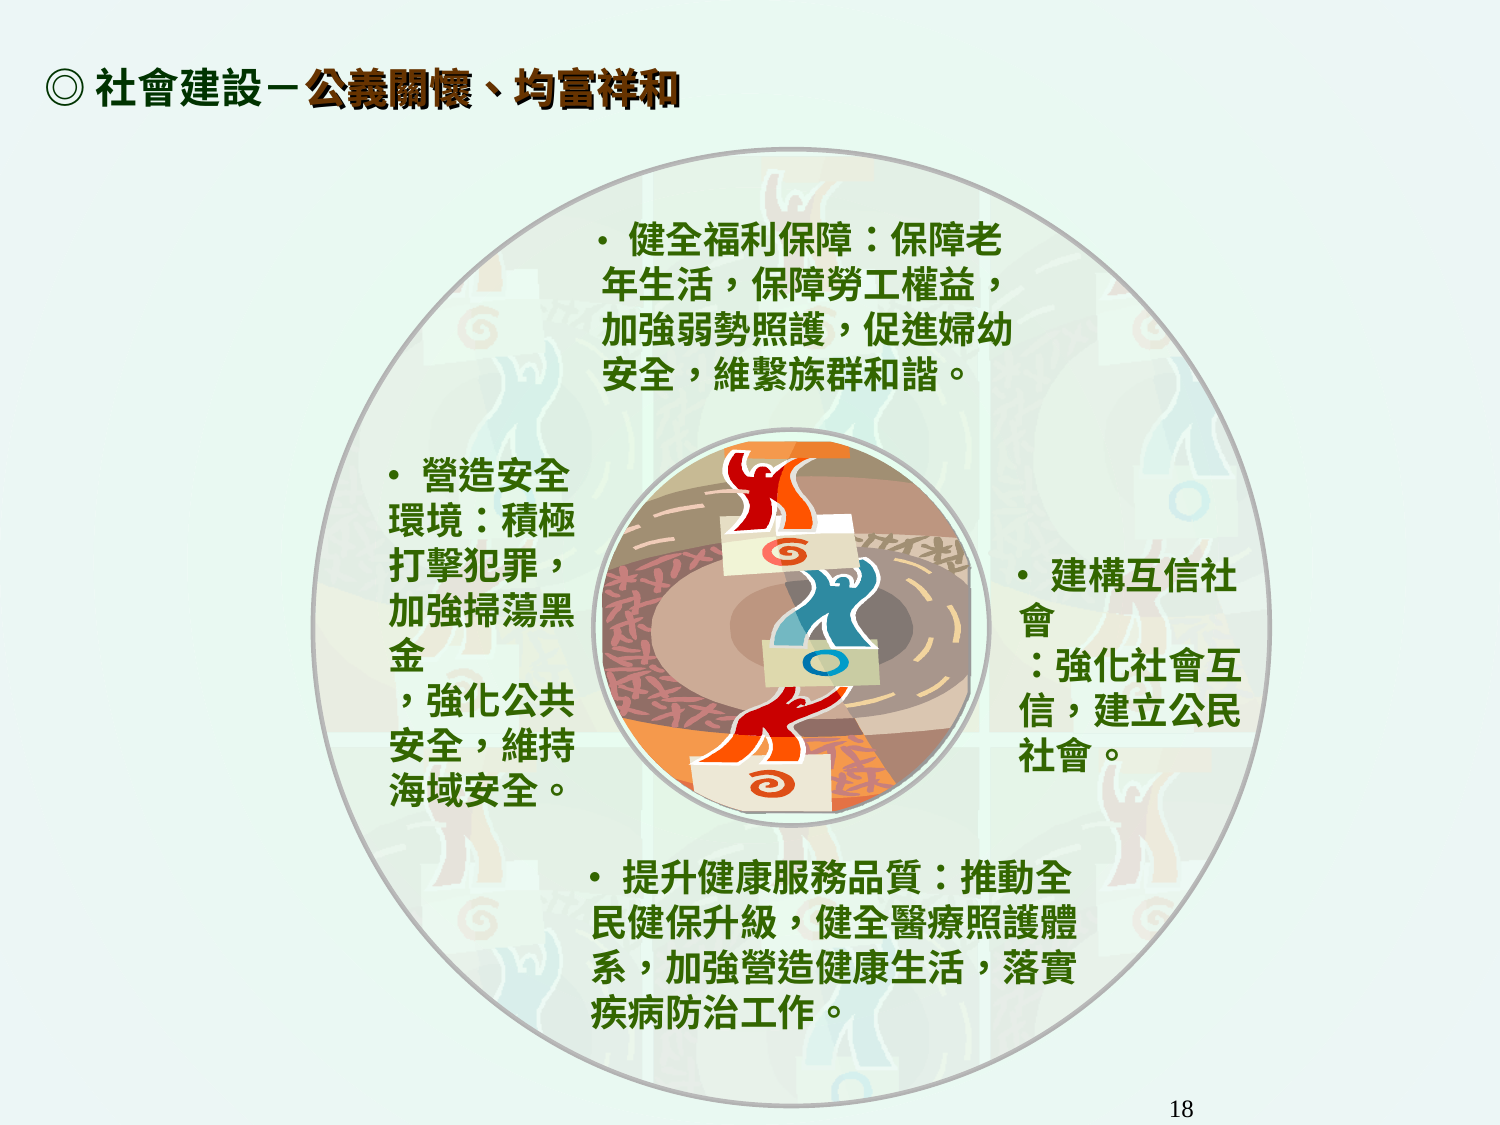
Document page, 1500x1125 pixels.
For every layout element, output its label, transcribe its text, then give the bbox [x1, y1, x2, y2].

text_box •健全福利保障：保障老年生活，保障勞工權益，加強弱勢照護，促進婦幼安全，維繫族群和諧。 [572, 208, 1029, 404]
text_box •建構互信社會 ：強化社會互信，建立公民社會。 [989, 544, 1273, 740]
text_box [511, 778, 528, 786]
text_box [312, 149, 1263, 1106]
text_box •提升健康服務品質：推動全民健保升級，健全醫療照護體系，加強營造健康生活，落實疾病防治工作。 [561, 846, 1093, 1042]
text_box [477, 791, 486, 796]
text_box ◎社會建設－公義關懷、均富祥和 [29, 54, 845, 120]
text_box [1153, 1055, 1500, 1125]
text_box [599, 437, 980, 817]
text_box •營造安全環境：積極打擊犯罪，加強掃蕩黑金 ，強化公共安全，維持海域安全。 [360, 444, 597, 775]
